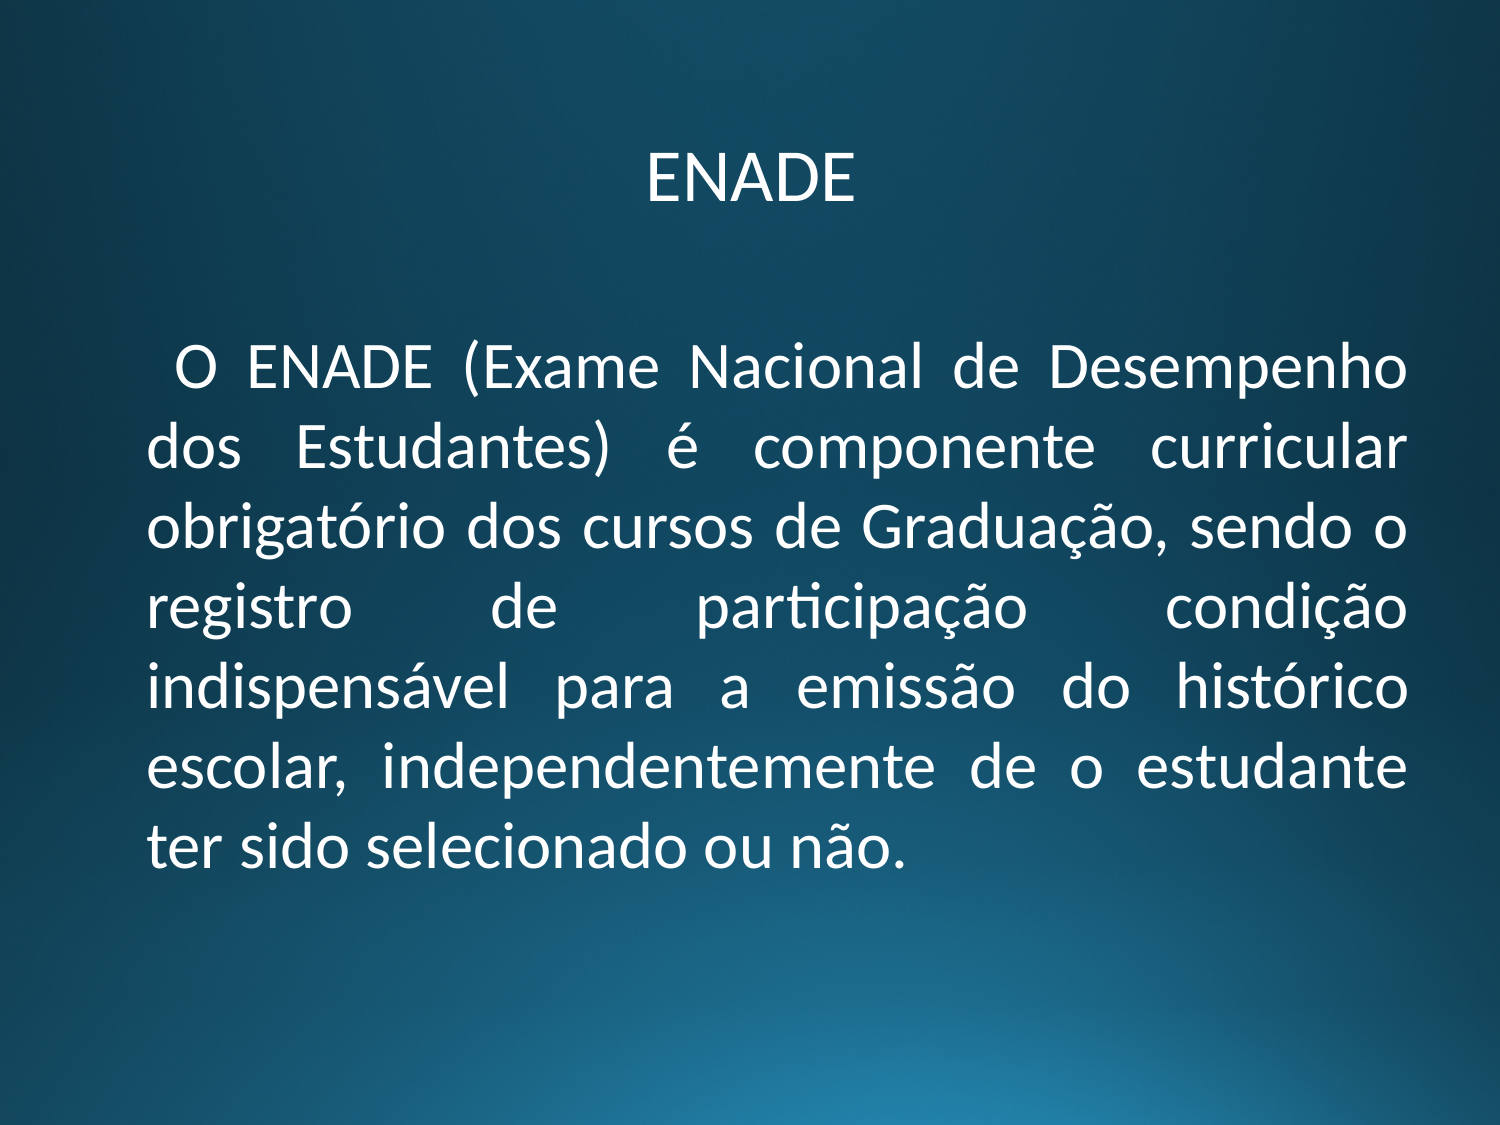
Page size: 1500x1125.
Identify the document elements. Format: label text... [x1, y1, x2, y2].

text_box O ENADE (Exame Nacional de Desempenho dos Estudantes) é componente curricular obrigatório dos cursos de Graduação, sendo o registro de participação condição indispensável para a emissão do histórico escolar, independentemente de o estudante ter sido selecionado ou não. [75, 314, 1425, 1005]
picture [0, 0, 1500, 1125]
text_box ENADE [76, 78, 1427, 266]
